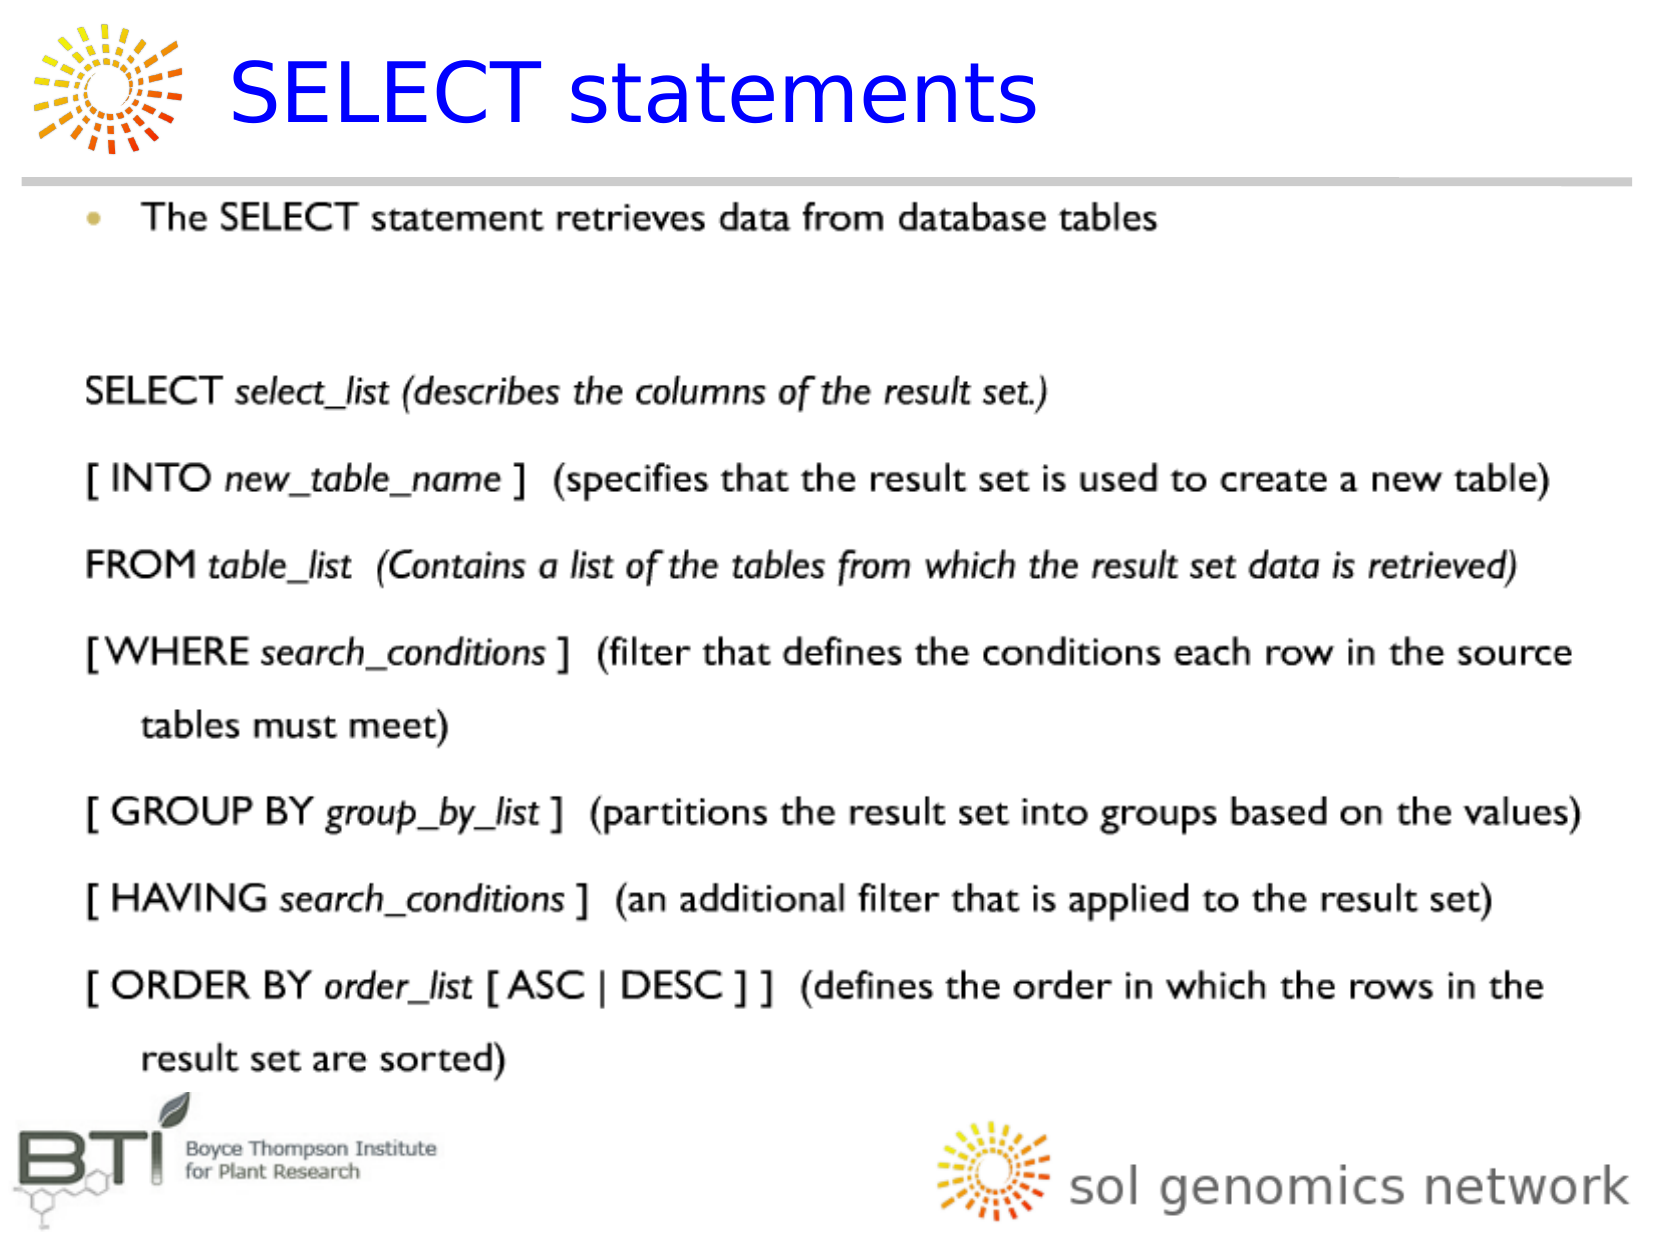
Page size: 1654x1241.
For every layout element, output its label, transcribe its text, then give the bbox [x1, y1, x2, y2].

picture [921, 1116, 1642, 1229]
picture [8, 191, 1600, 1234]
text_box SELECT statements [228, 46, 1623, 159]
picture [32, 22, 184, 156]
